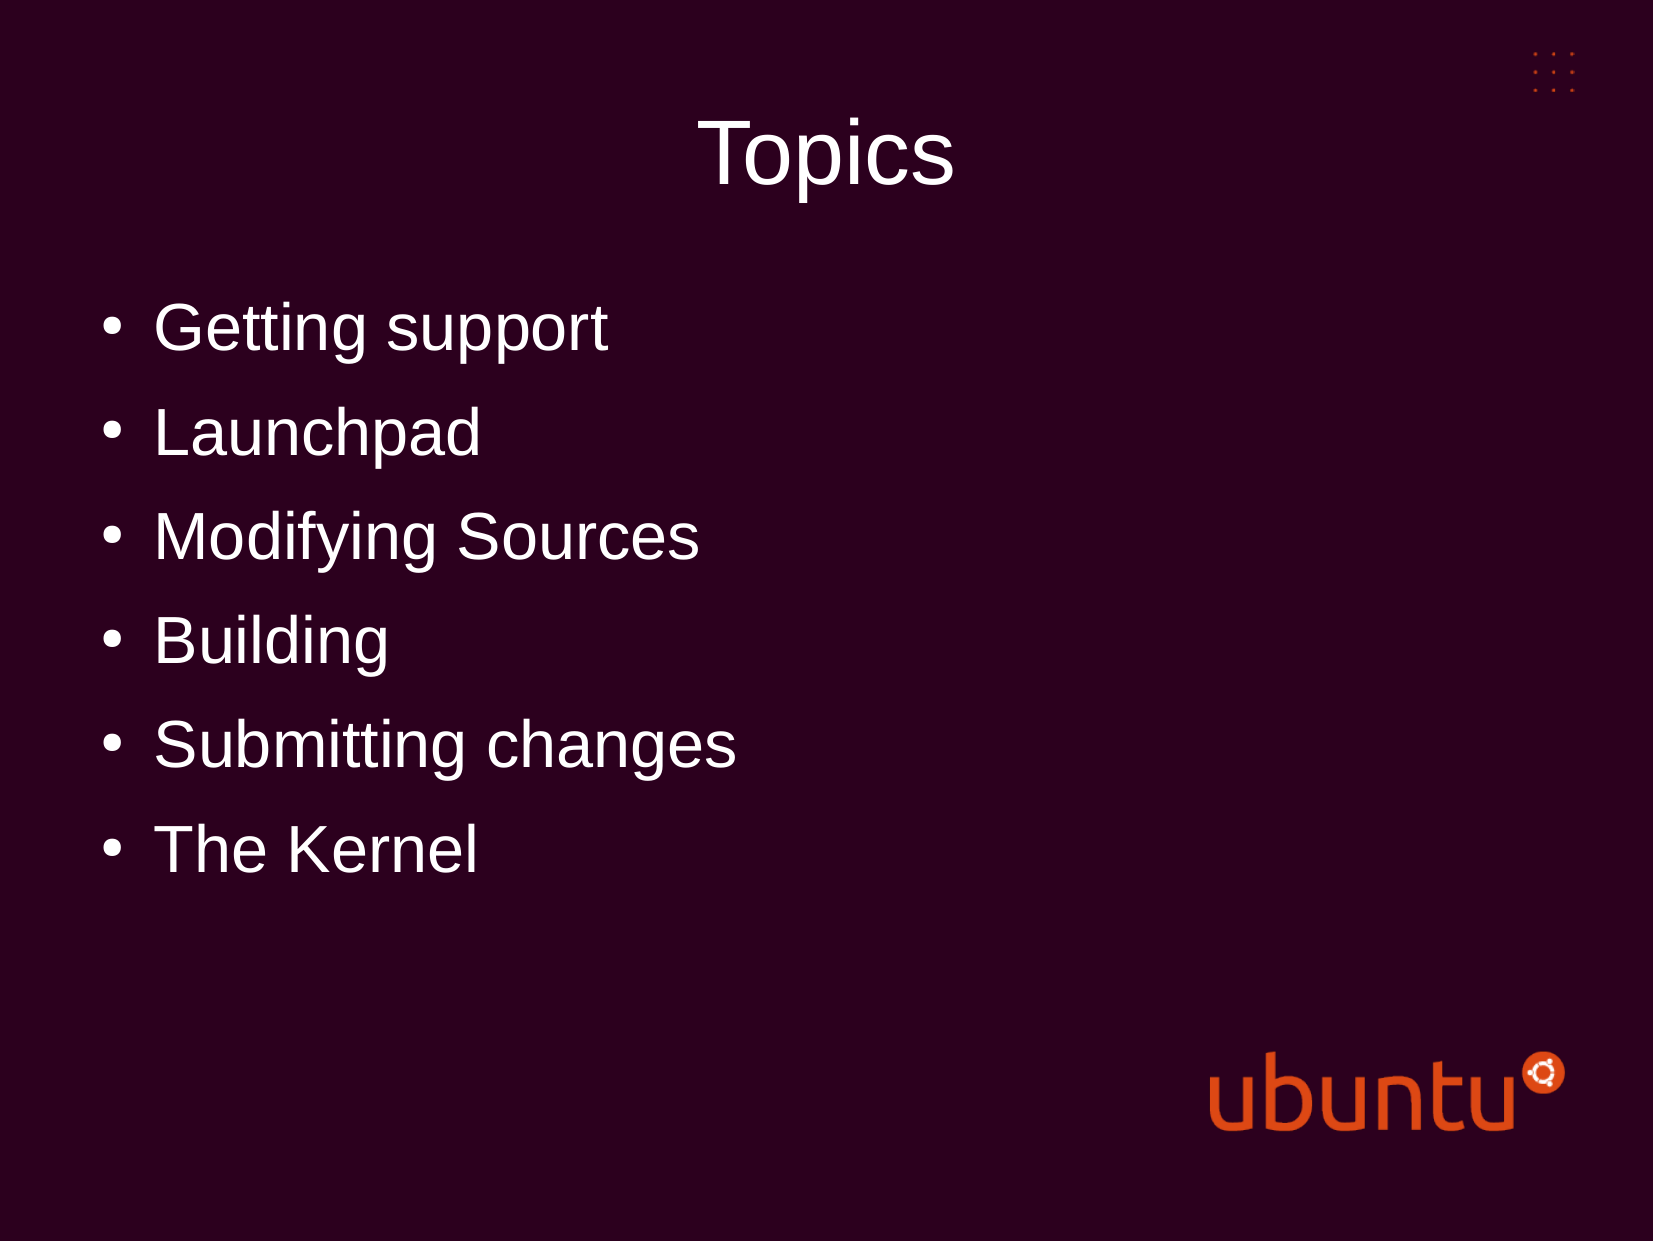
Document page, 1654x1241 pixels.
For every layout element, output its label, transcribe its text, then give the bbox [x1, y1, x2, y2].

picture [1121, 960, 1653, 1223]
list Getting support Launchpad Modifying Sources Building Submitting changes The Kernel [82, 290, 1571, 1010]
title Topics [82, 49, 1571, 257]
picture [1571, 49, 1575, 94]
